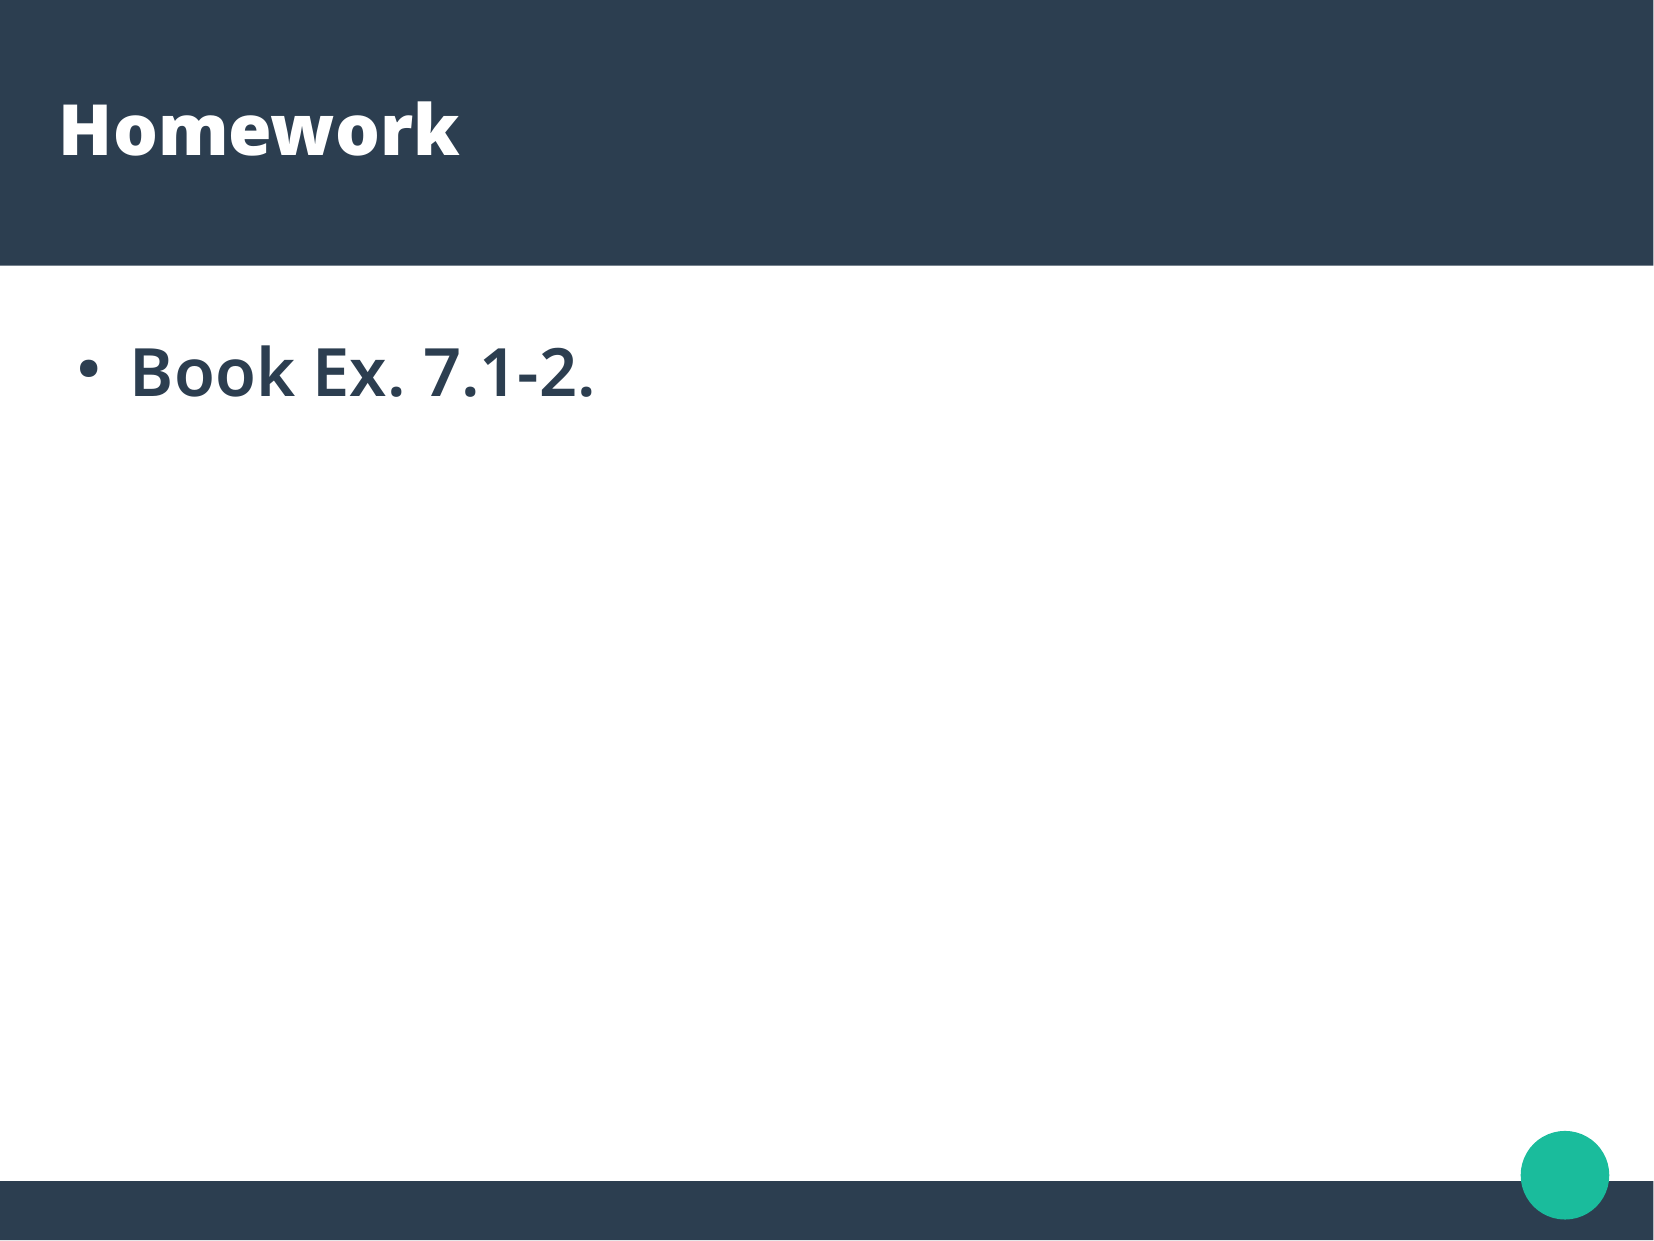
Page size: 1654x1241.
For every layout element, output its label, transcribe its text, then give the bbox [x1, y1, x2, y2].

list Book Ex. 7.1-2. [59, 324, 1595, 1152]
title Homework [59, 49, 1595, 207]
